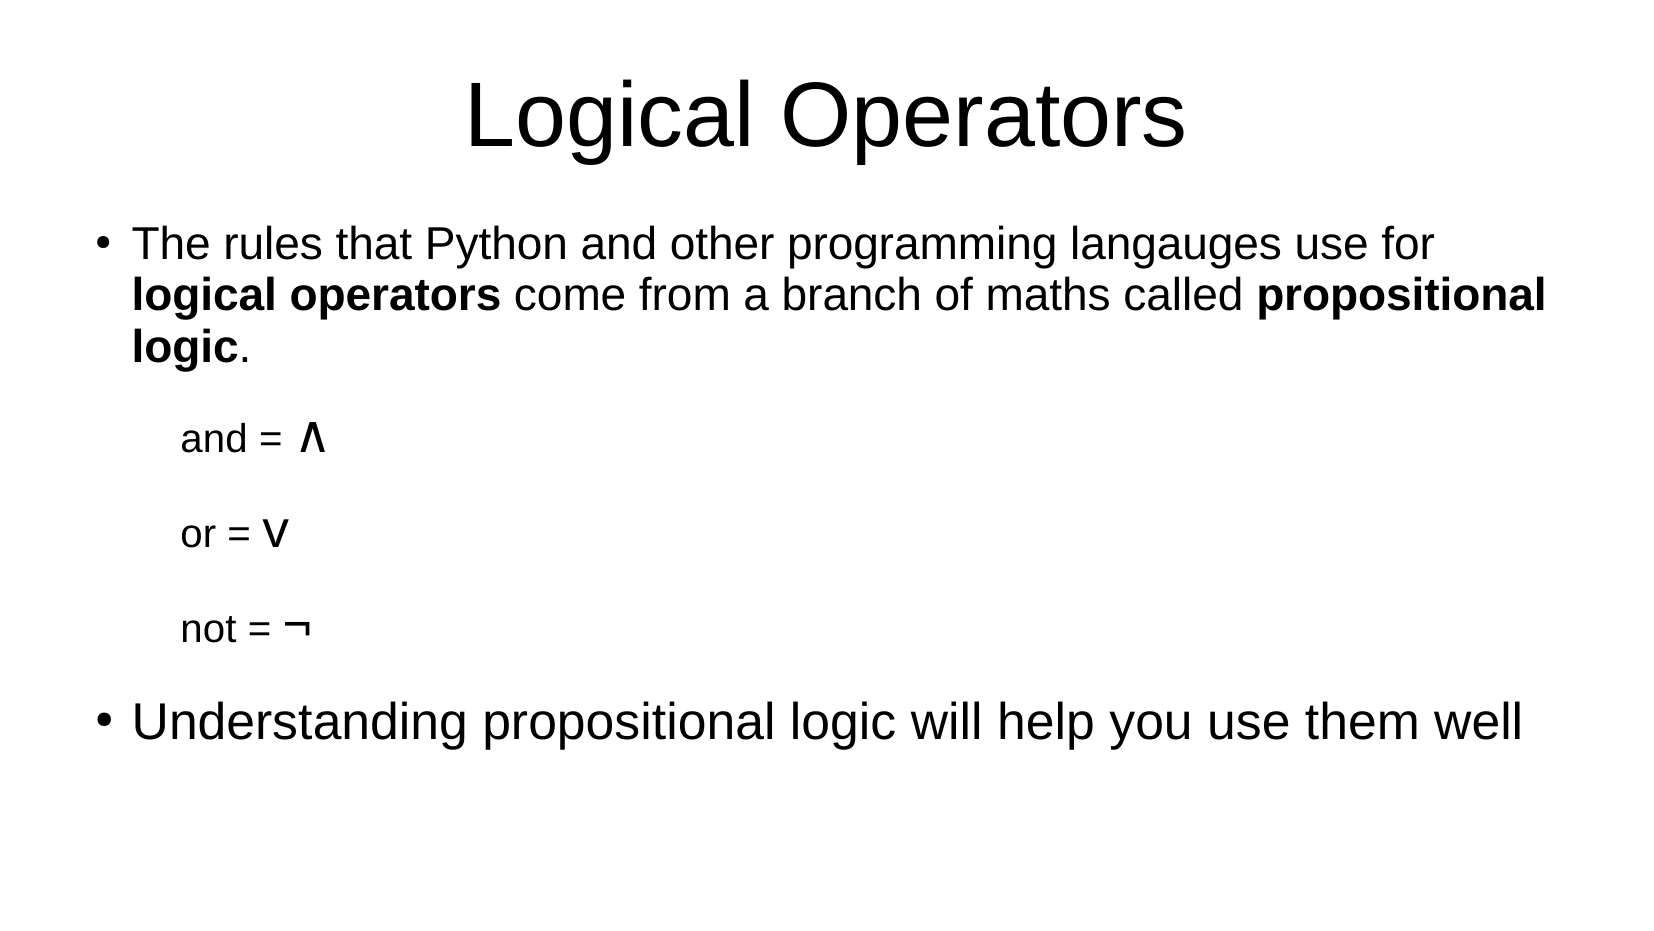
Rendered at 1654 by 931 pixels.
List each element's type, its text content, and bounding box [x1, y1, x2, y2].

list The rules that Python and other programming langauges use for logical operators come from a branch of maths called propositional logic. and = ∧ or = v not = ¬ Understanding propositional logic will help you use them well [82, 217, 1571, 758]
title Logical Operators [82, 37, 1571, 193]
